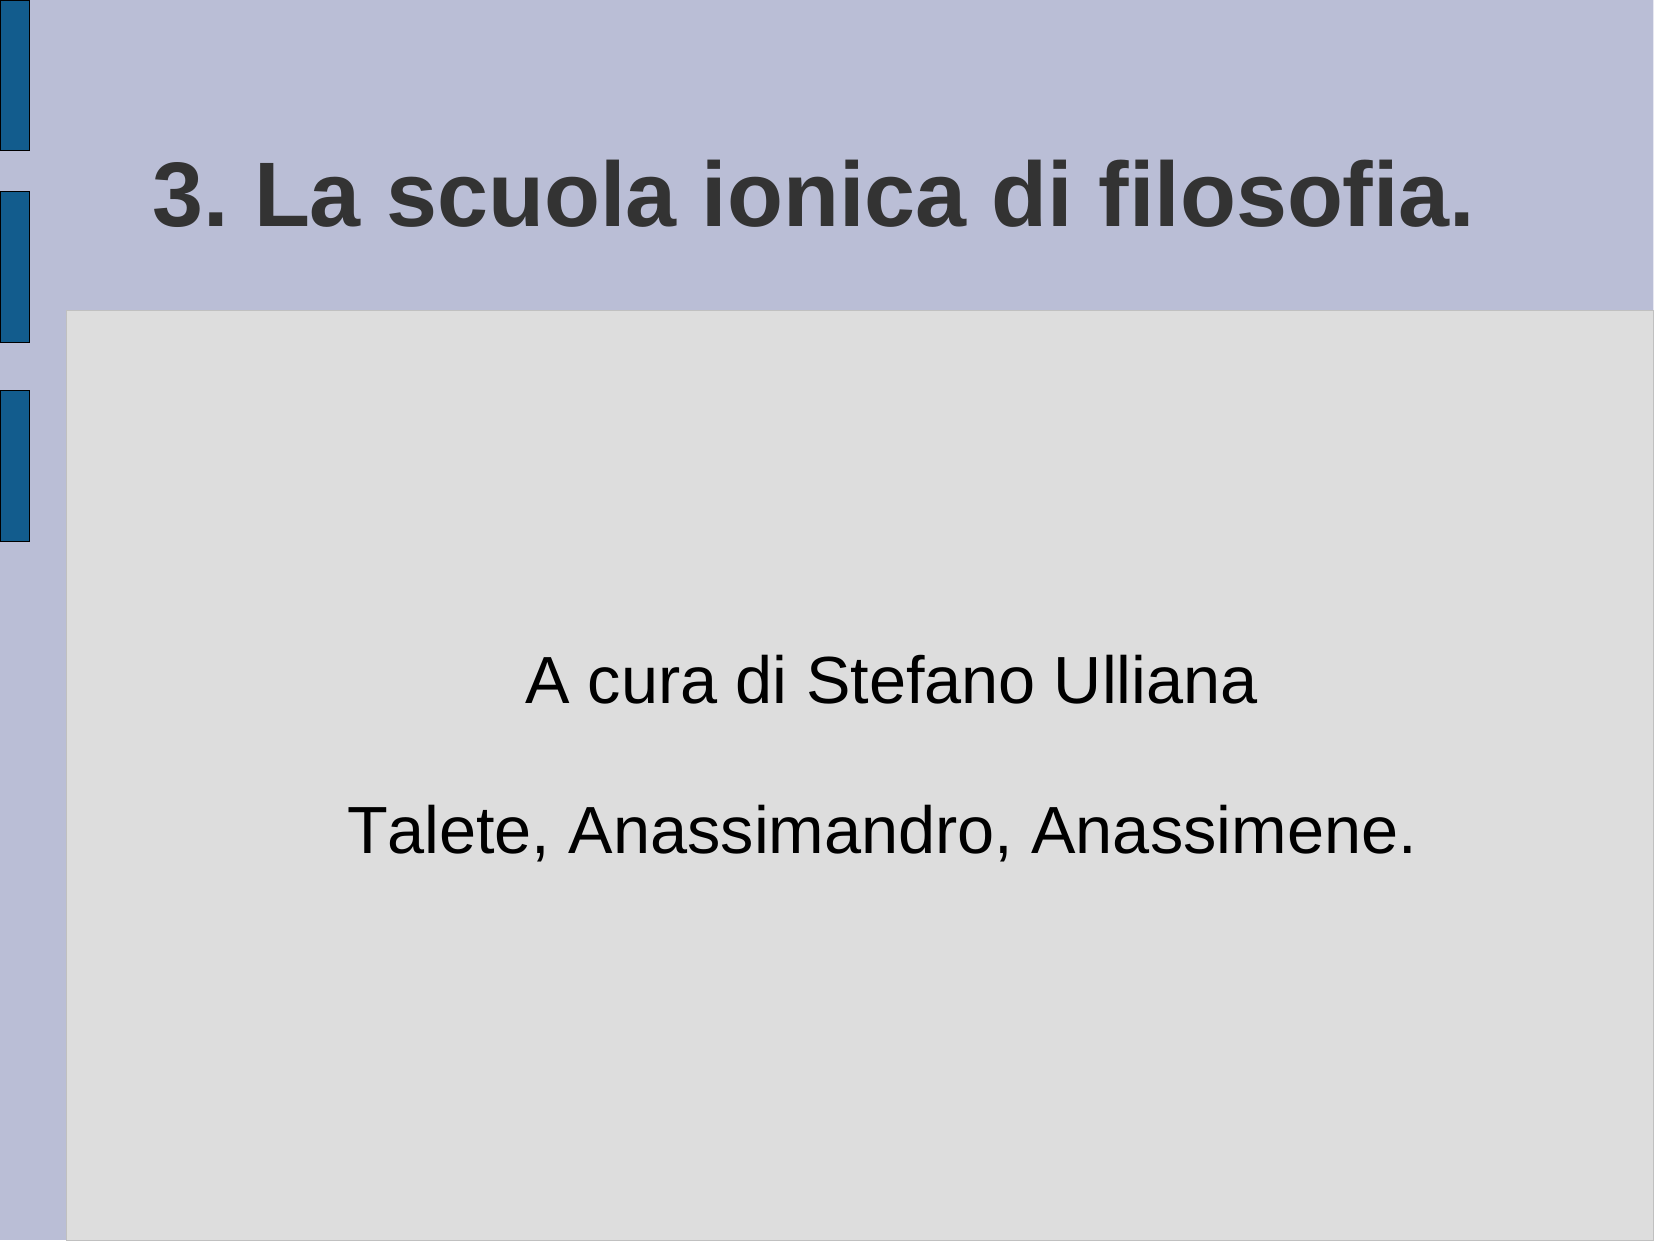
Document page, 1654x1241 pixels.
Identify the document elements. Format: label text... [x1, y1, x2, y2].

title 3. La scuola ionica di filosofia. [121, 91, 1534, 299]
subtitle A cura di Stefano Ulliana Talete, Anassimandro, Anassimene. [178, 364, 1570, 1147]
